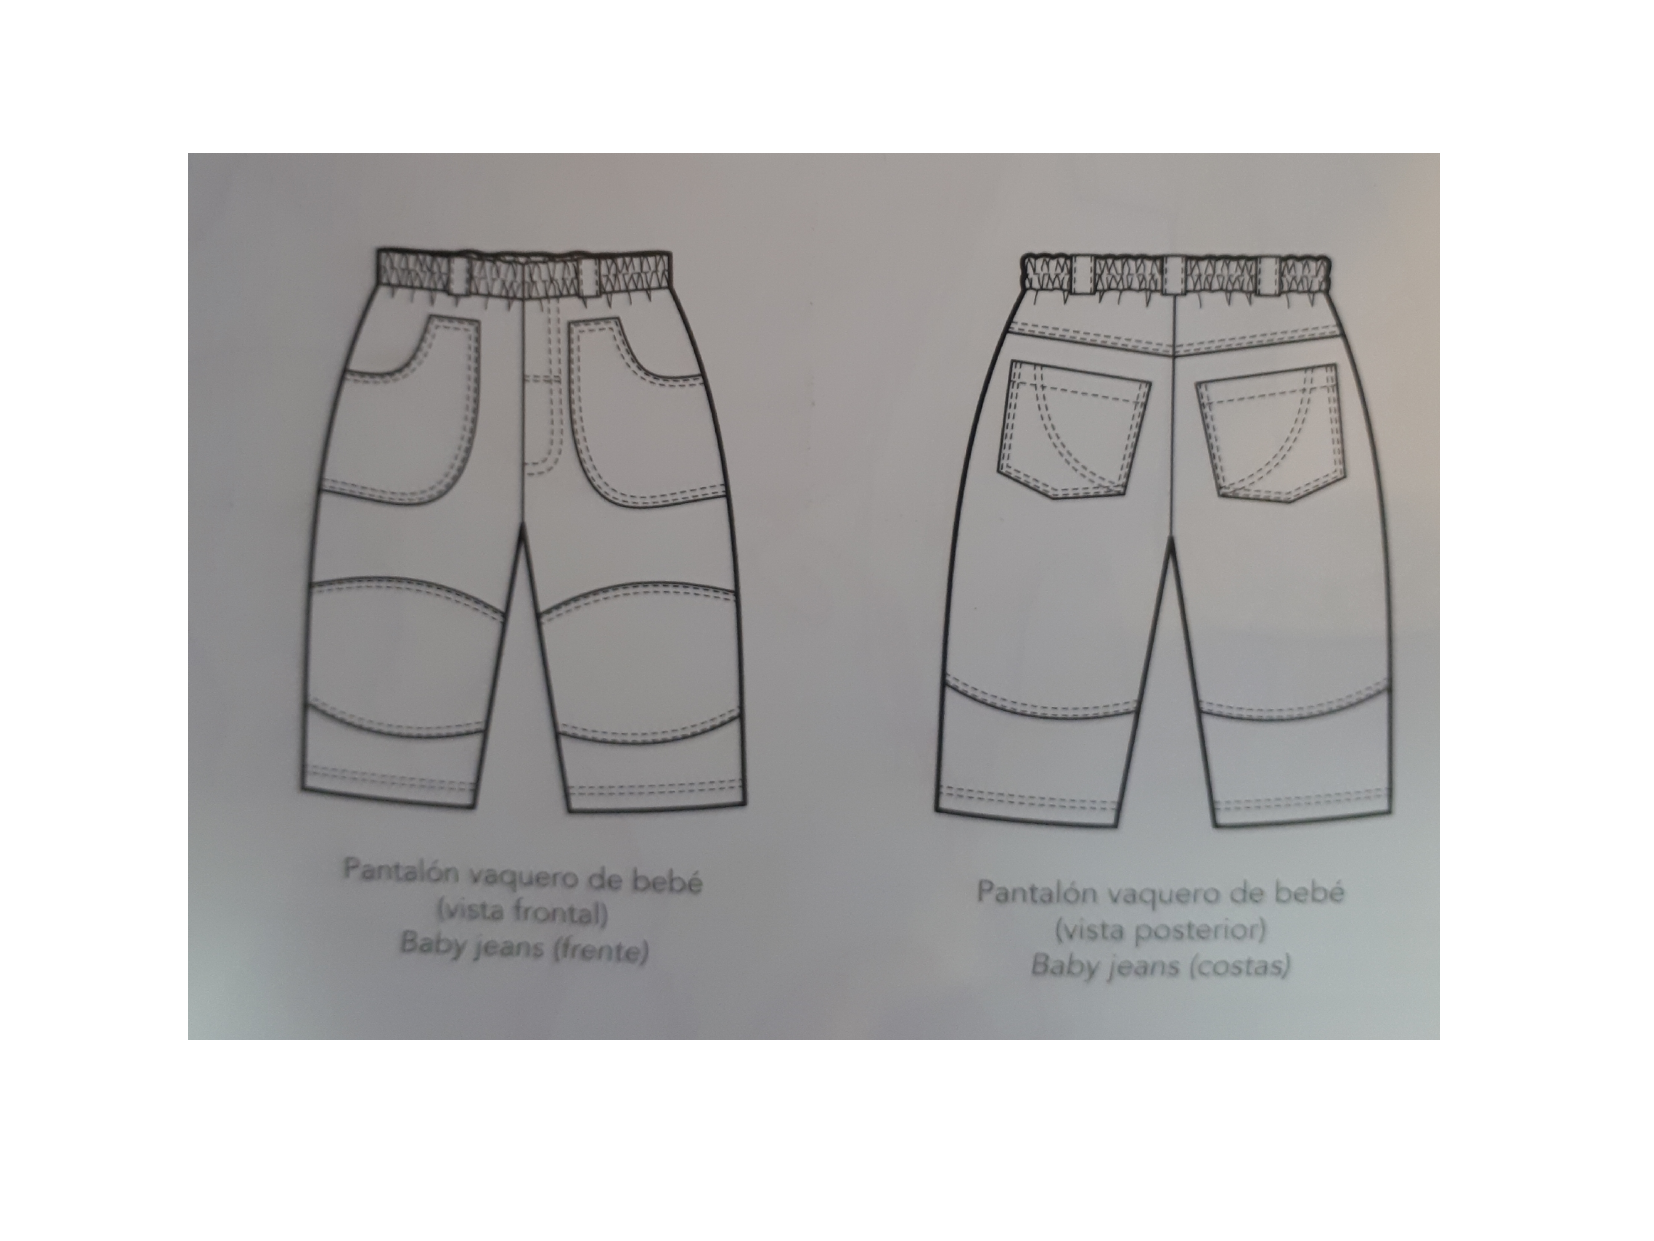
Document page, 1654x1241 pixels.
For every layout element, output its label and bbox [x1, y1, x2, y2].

picture [188, 153, 1440, 1040]
